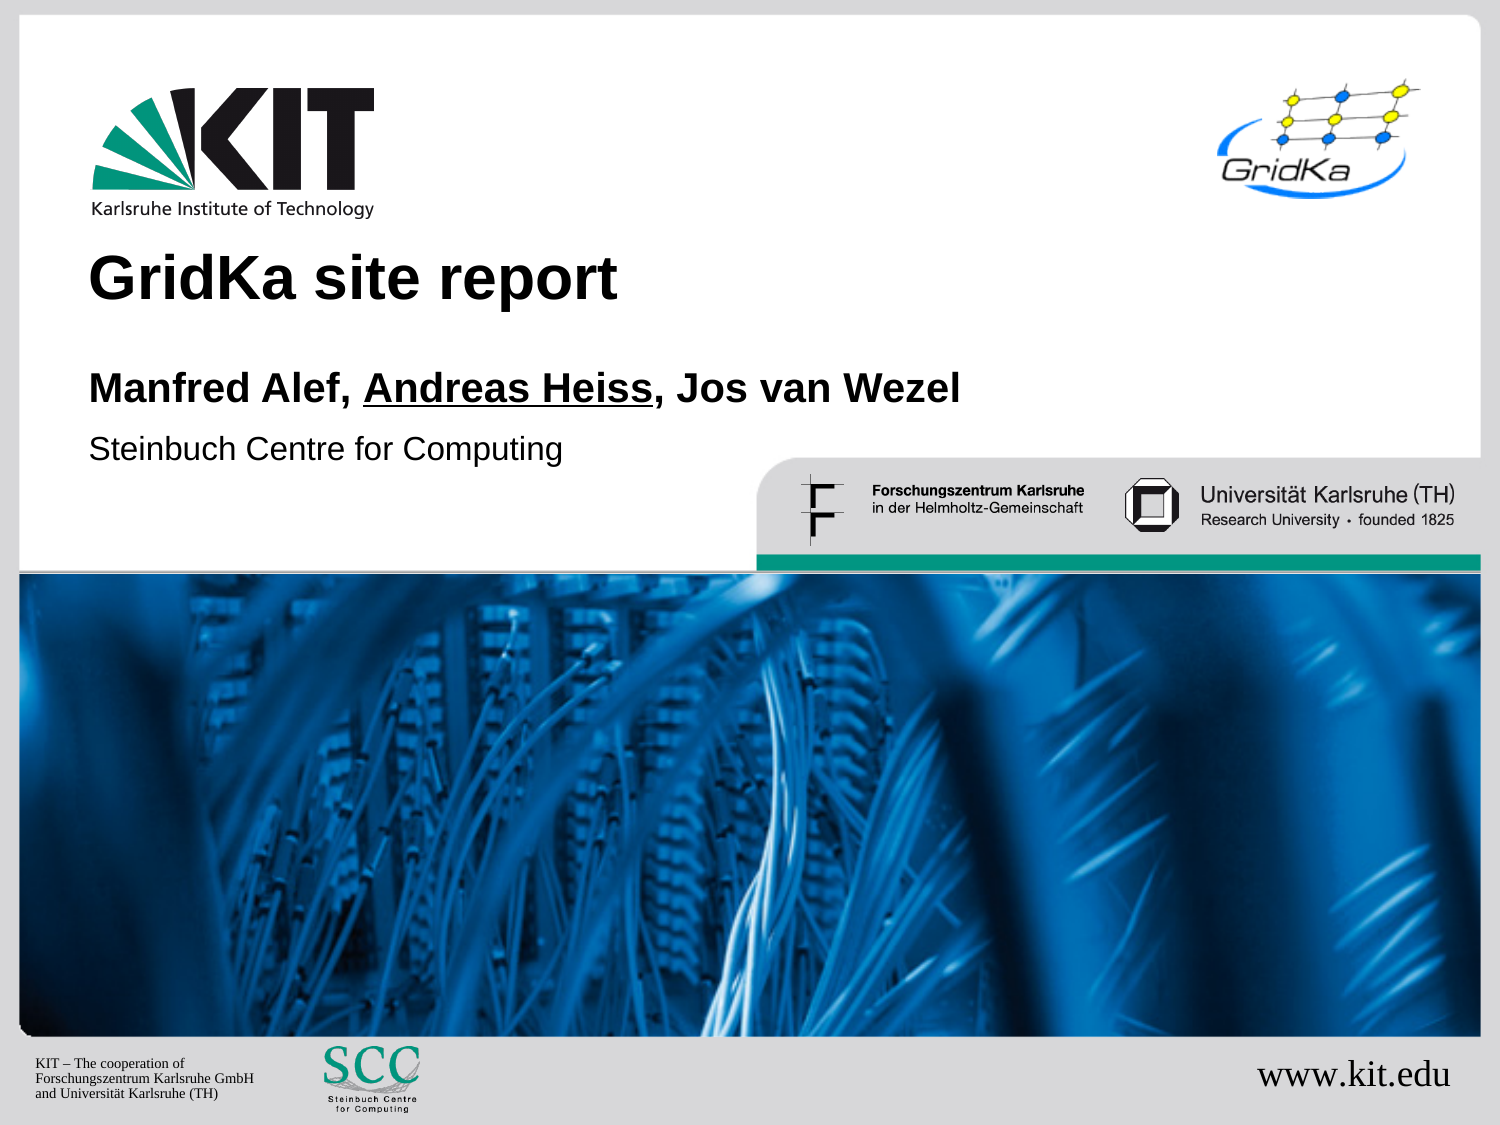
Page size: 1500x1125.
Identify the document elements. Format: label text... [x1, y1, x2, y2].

title GridKa site report Manfred Alef, Andreas Heiss, Jos van Wezel [88, 243, 1364, 411]
picture [0, 0, 1500, 1125]
subtitle Steinbuch Centre for Computing [88, 430, 703, 532]
text_box KIT – The cooperation of Forschungszentrum Karlsruhe GmbH and Universität Karlsruhe (TH) [35, 1056, 302, 1102]
text_box www.kit.edu [1203, 1055, 1452, 1095]
